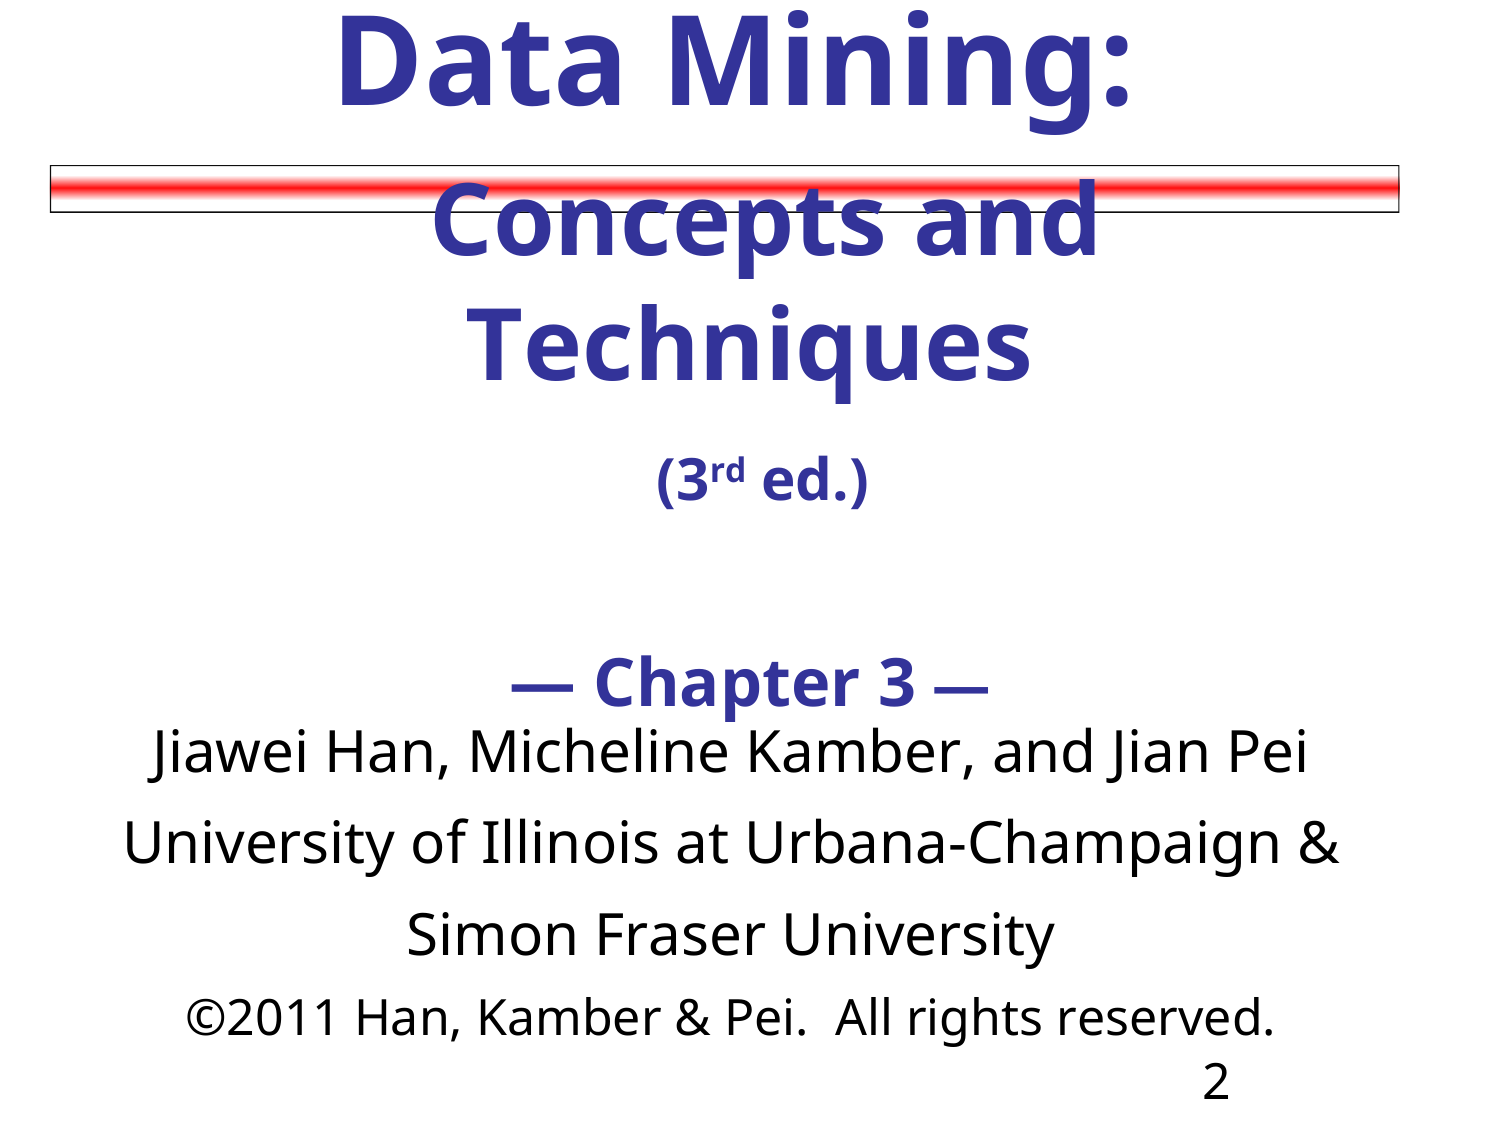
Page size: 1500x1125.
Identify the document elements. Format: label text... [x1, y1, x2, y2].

title Data Mining: Concepts and Techniques (3rd ed.) — Chapter 3 — [87, 0, 1413, 699]
list Jiawei Han, Micheline Kamber, and Jian Pei University of Illinois at Urbana-Champaign & Simon Fraser University ©2011 Han, Kamber & Pei. All rights reserved. [49, 699, 1413, 1076]
text_box <number> [1187, 1062, 1500, 1125]
